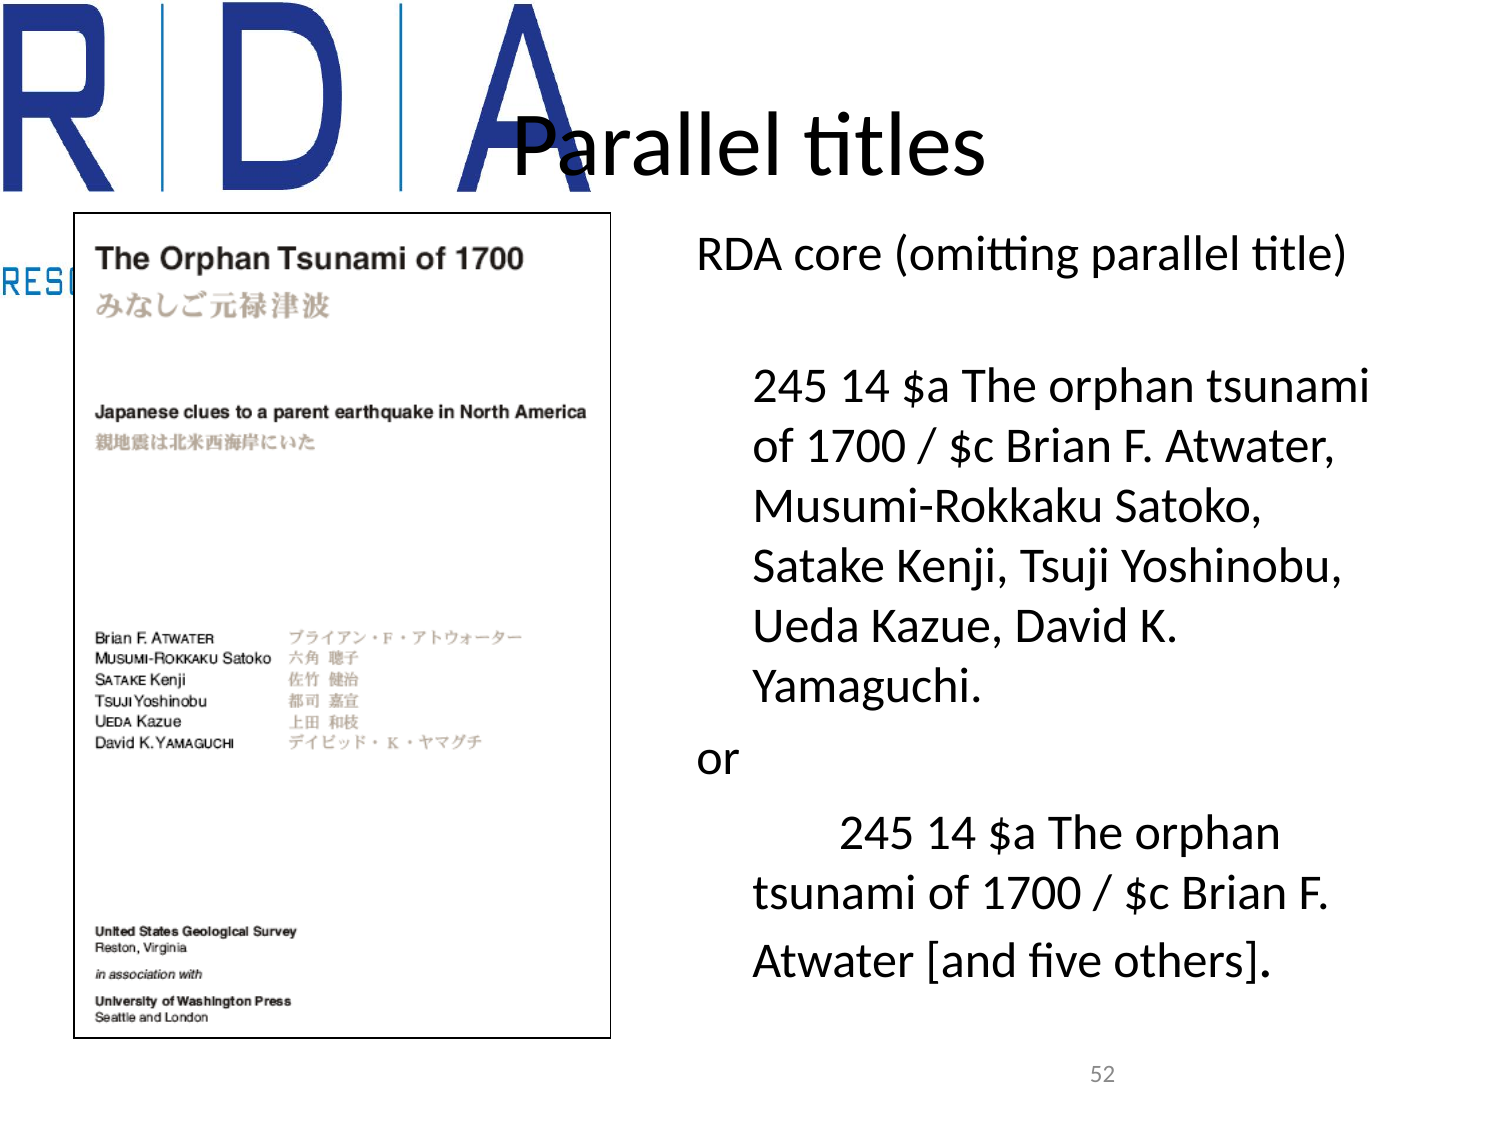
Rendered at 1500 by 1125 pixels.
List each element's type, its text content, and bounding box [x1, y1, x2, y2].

text_box 52 [1074, 1042, 1426, 1103]
title Parallel titles [75, 45, 1426, 233]
picture [75, 213, 610, 1038]
list RDA core (omitting parallel title) 245 14 $a The orphan tsunami of 1700 / $c Brian F. Atwater, Musumi-Rokkaku Satoko, Satake Kenji, Tsuji Yoshinobu, Ueda Kazue, David K. Yamaguchi. or 245 14 $a The orphan tsunami of 1700 / $c Brian F. Atwater [and five others]. [624, 212, 1413, 1025]
